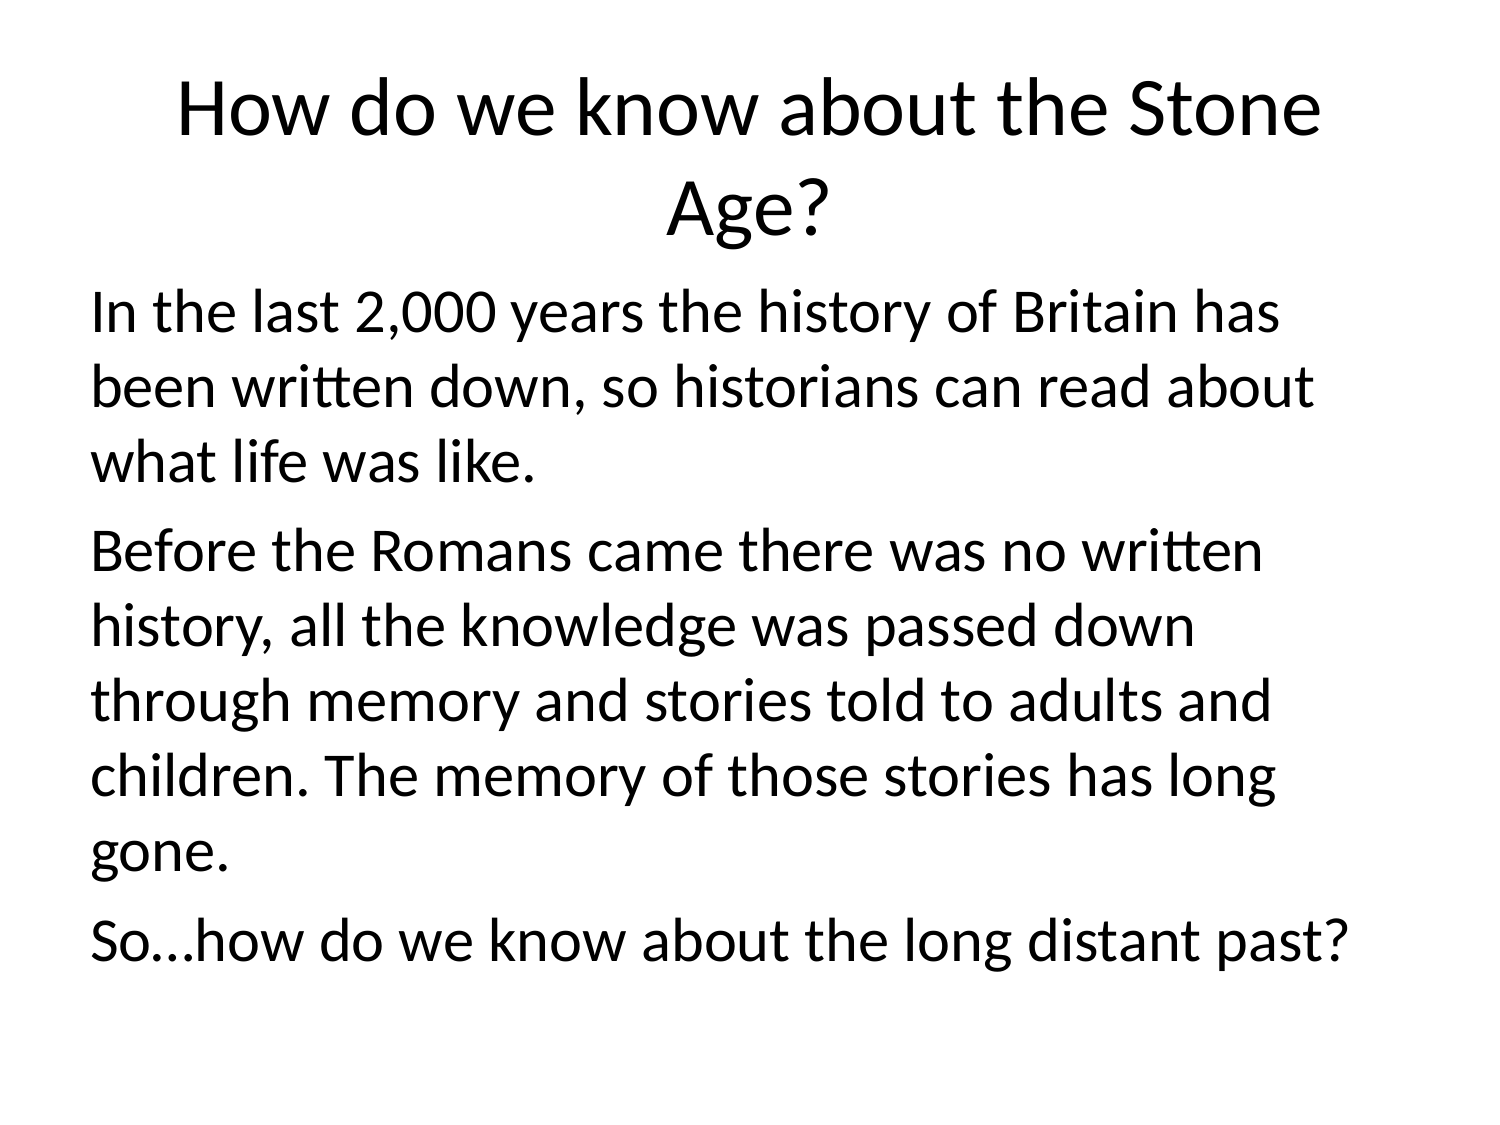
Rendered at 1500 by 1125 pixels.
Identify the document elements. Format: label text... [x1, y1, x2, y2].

title How do we know about the Stone Age? [75, 45, 1426, 233]
list In the last 2,000 years the history of Britain has been written down, so historians can read about what life was like. Before the Romans came there was no written history, all the knowledge was passed down through memory and stories told to adults and children. The memory of those stories has long gone. So…how do we know about the long distant past? [75, 262, 1426, 1005]
